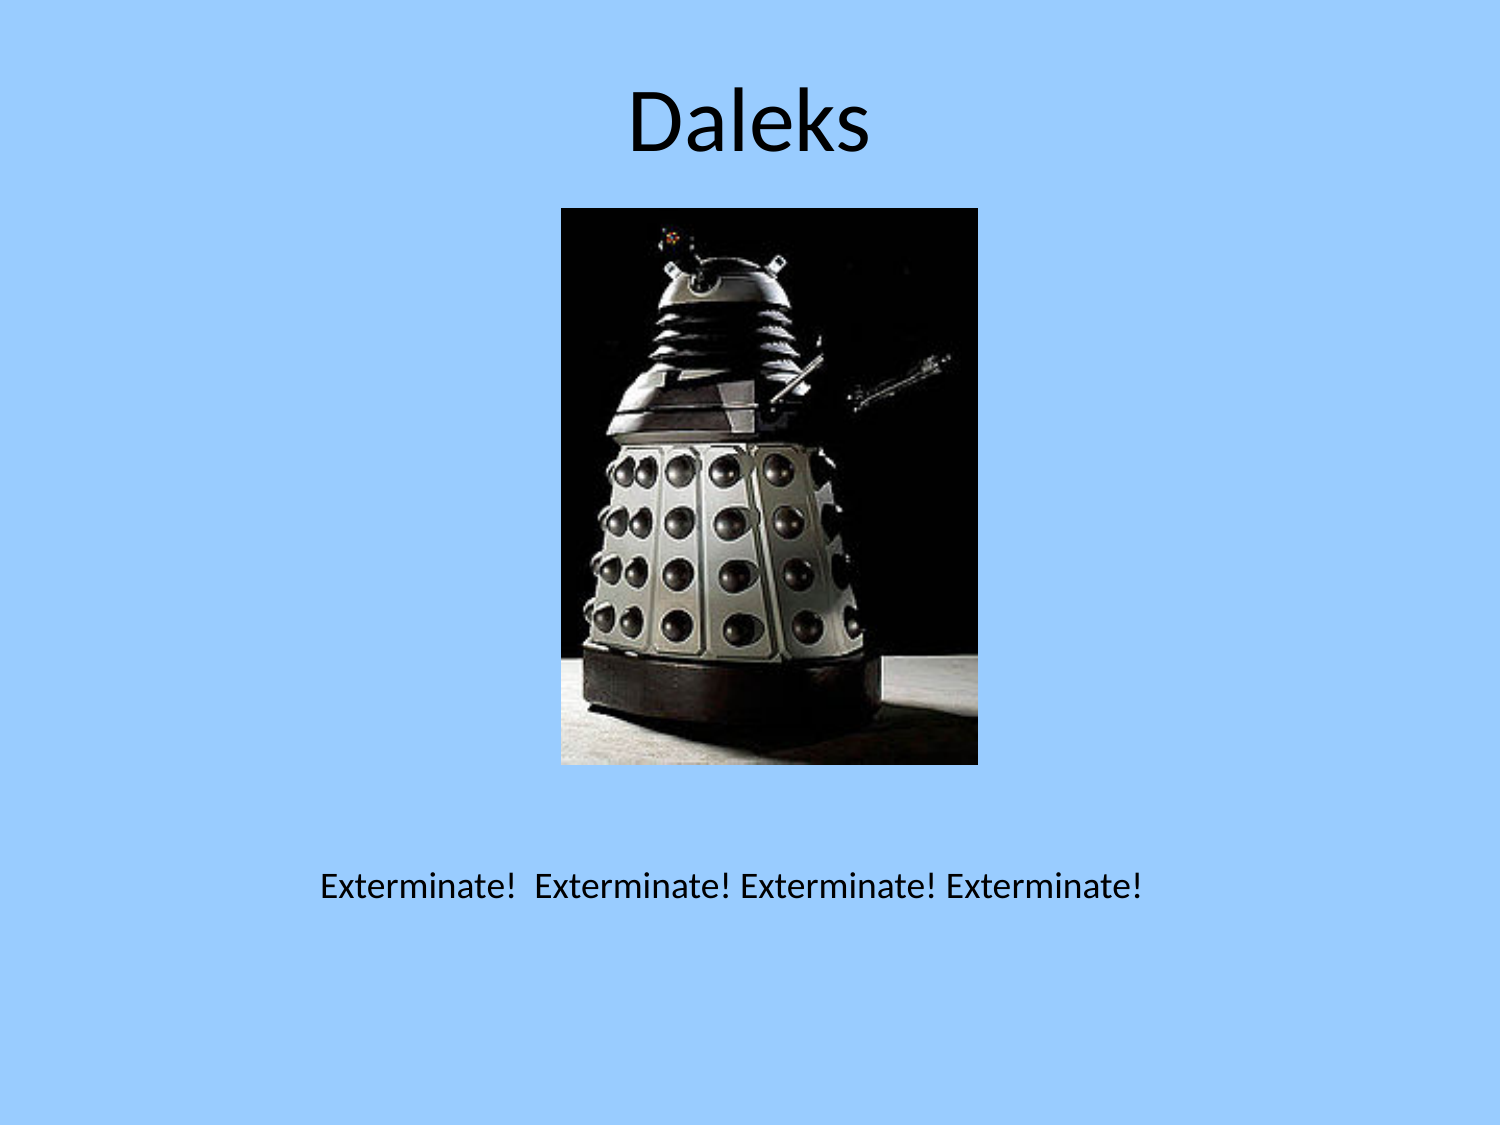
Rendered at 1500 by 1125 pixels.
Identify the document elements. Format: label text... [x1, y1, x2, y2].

title Daleks [75, 45, 1425, 233]
text_box Exterminate! Exterminate! Exterminate! Exterminate! [305, 846, 1160, 914]
picture [561, 208, 978, 765]
